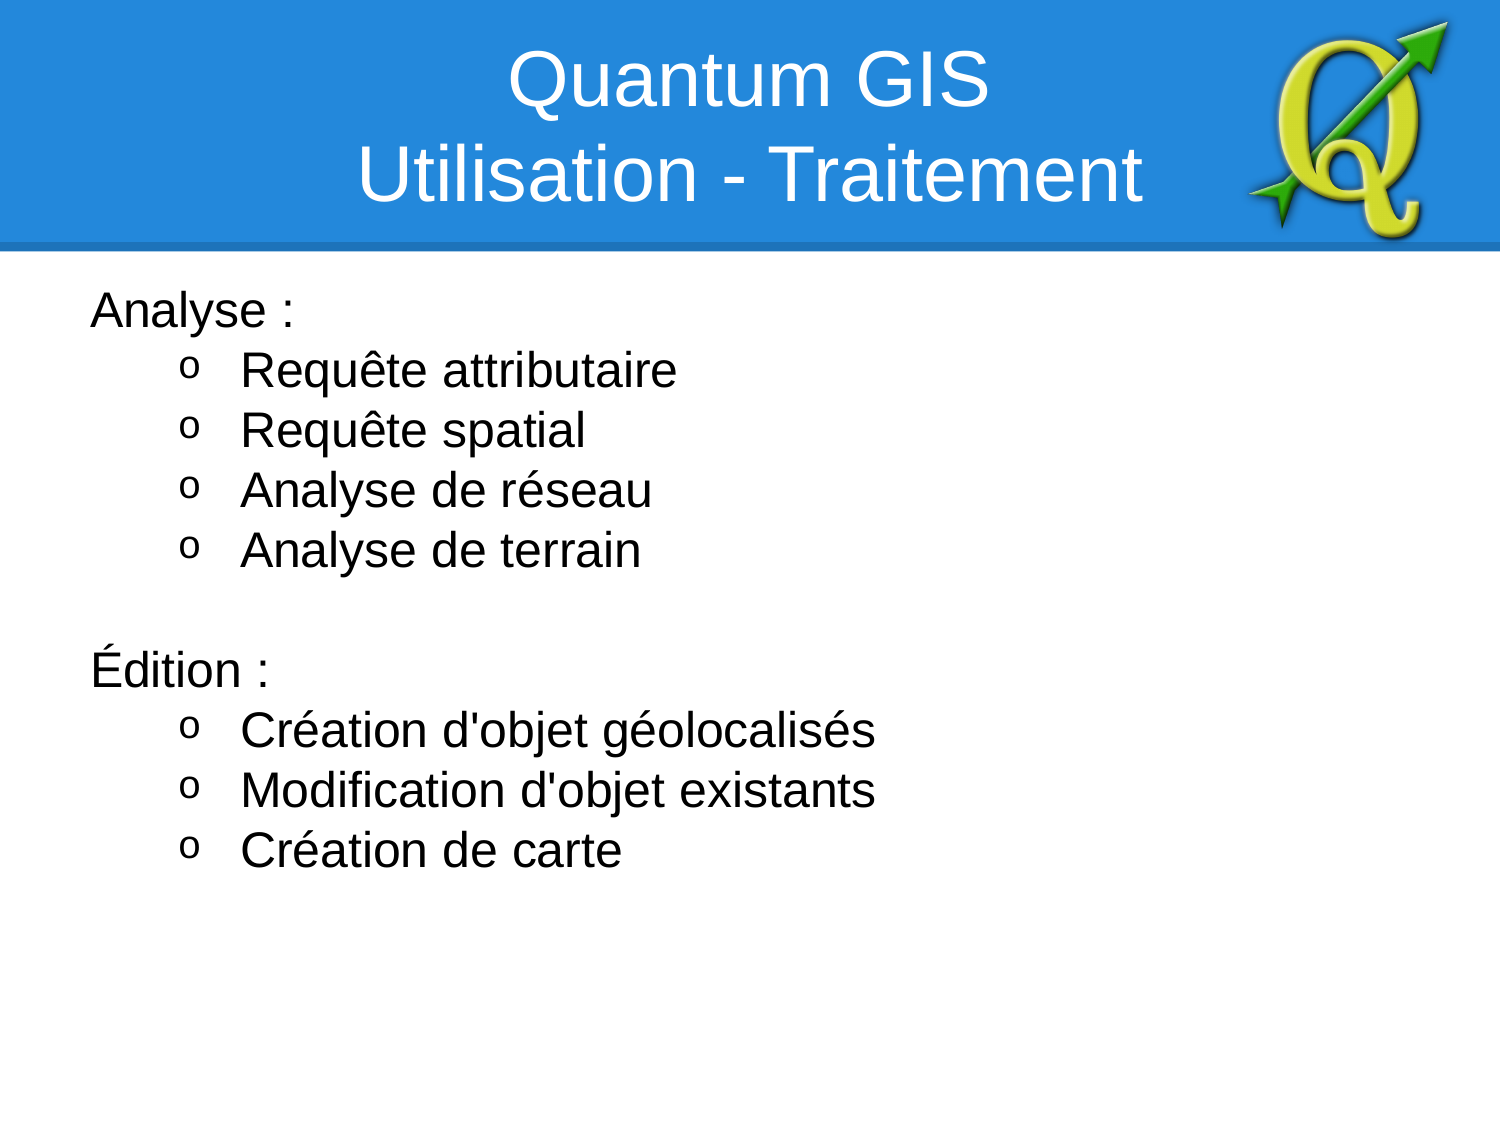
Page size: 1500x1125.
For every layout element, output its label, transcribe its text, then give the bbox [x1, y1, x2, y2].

list Analyse : Requête attributaire Requête spatial Analyse de réseau Analyse de terrain Édition : Création d'objet géolocalisés Modification d'objet existants Création de carte [75, 262, 1425, 1036]
title Quantum GIS Utilisation - Traitement [75, 12, 1238, 233]
text_box [1238, 10, 1459, 248]
